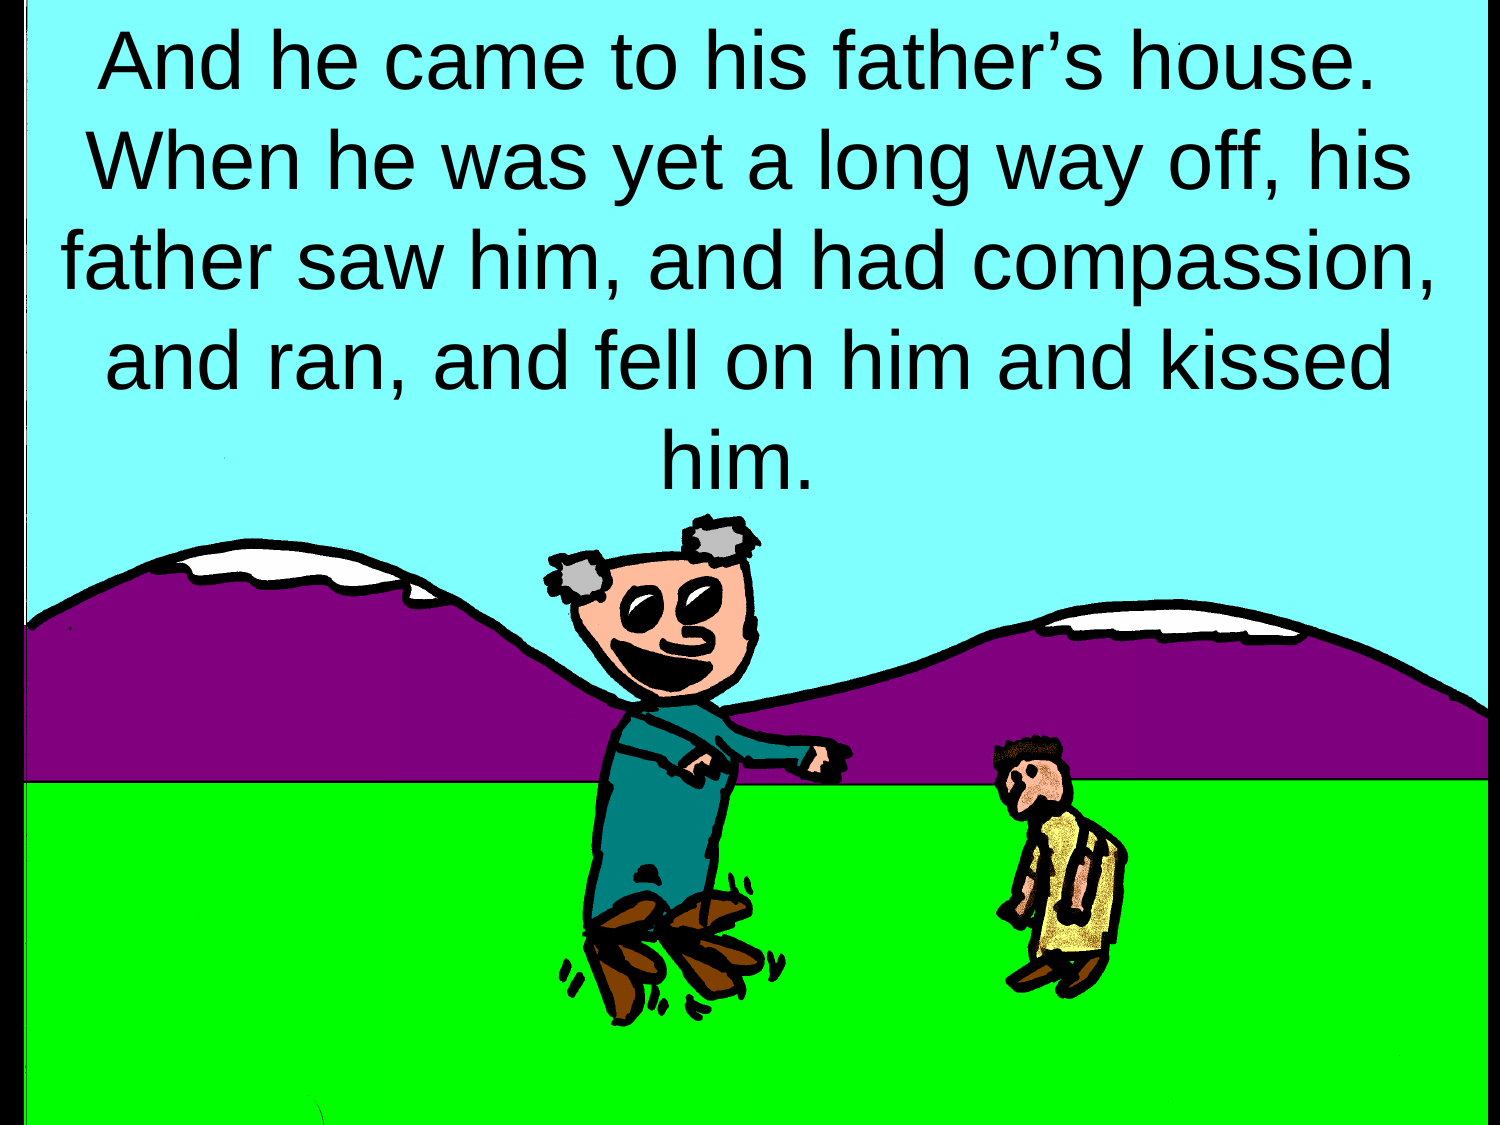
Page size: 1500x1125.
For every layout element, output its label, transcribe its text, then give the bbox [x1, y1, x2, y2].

title And he came to his father’s house. When he was yet a long way off, his father saw him, and had compassion, and ran, and fell on him and kissed him. [0, 0, 1500, 614]
picture [24, 614, 1488, 1125]
